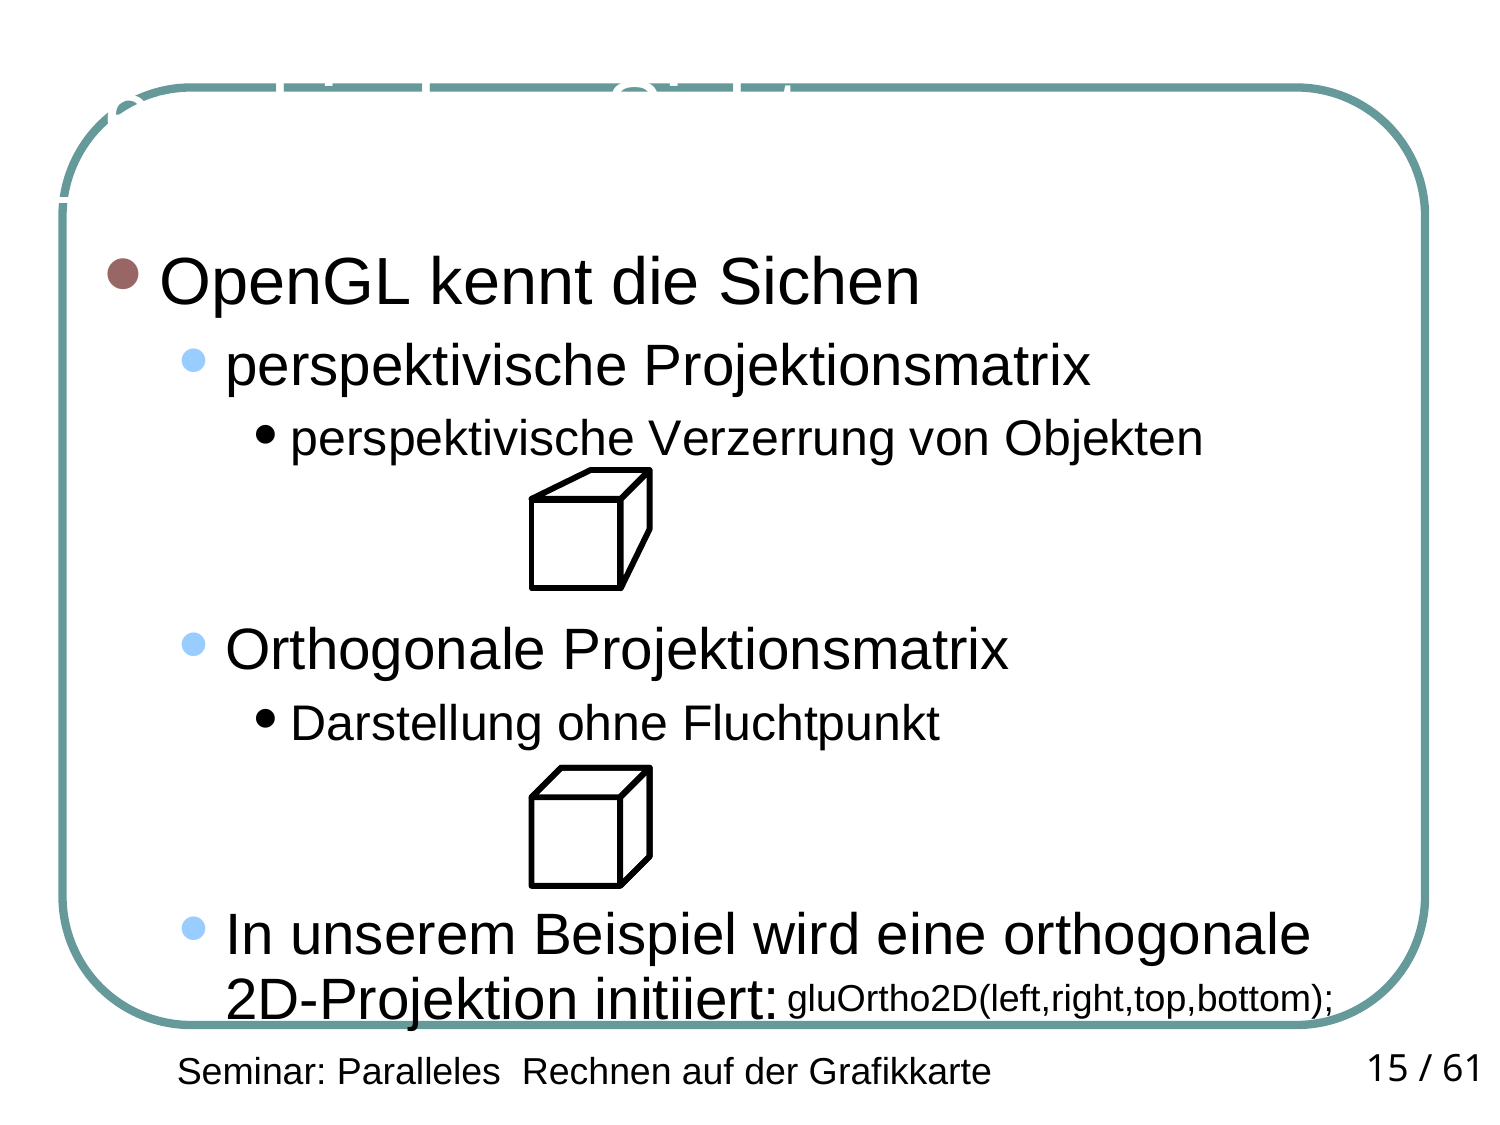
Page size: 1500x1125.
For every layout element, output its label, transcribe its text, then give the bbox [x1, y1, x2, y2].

title Verschiedene Sichten [31, 0, 1347, 226]
text_box gluOrtho2D(left,right,top,bottom); [751, 966, 1350, 1027]
list OpenGL kennt die Sichen perspektivische Projektionsmatrix perspektivische Verzerrung von Objekten Orthogonale Projektionsmatrix Darstellung ohne Fluchtpunkt In unserem Beispiel wird eine orthogonale 2D-Projektion initiiert: [88, 236, 1389, 1116]
text_box [531, 767, 650, 886]
text_box [531, 470, 650, 589]
